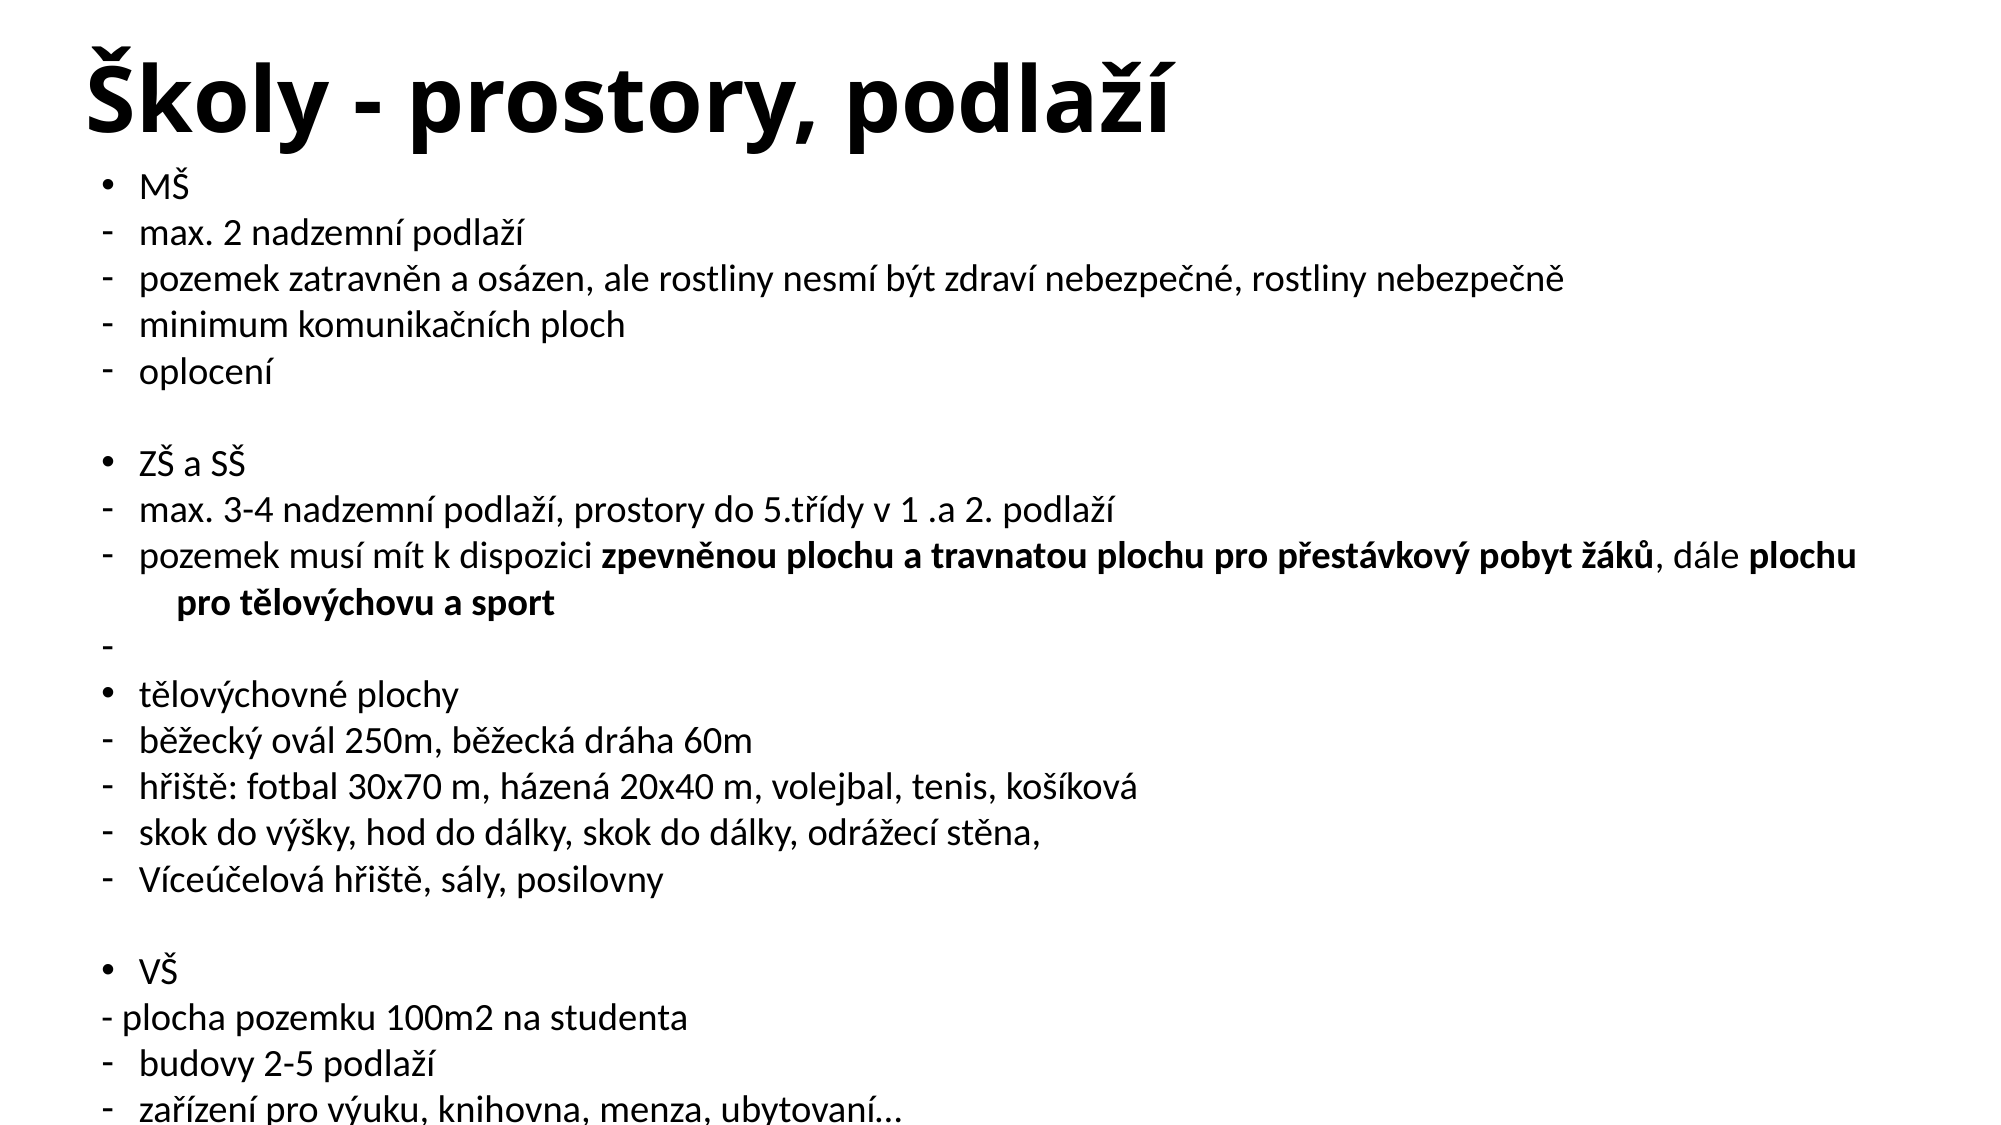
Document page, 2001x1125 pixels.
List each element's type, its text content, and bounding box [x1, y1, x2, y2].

title Školy - prostory, podlaží [70, 31, 1868, 174]
list MŠ max. 2 nadzemní podlaží pozemek zatravněn a osázen, ale rostliny nesmí být zdraví nebezpečné, rostliny nebezpečně minimum komunikačních ploch oplocení ZŠ a SŠ max. 3-4 nadzemní podlaží, prostory do 5.třídy v 1 .a 2. podlaží pozemek musí mít k dispozici zpevněnou plochu a travnatou plochu pro přestávkový pobyt žáků, dále plochu pro tělovýchovu a sport tělovýchovné plochy běžecký ovál 250m, běžecká dráha 60m hřiště: fotbal 30x70 m, házená 20x40 m, volejbal, tenis, košíková skok do výšky, hod do dálky, skok do dálky, odrážecí stěna, Víceúčelová hřiště, sály, posilovny VŠ - plocha pozemku 100m2 na studenta budovy 2-5 podlaží zařízení pro výuku, knihovna, menza, ubytovaní… [86, 153, 1884, 1125]
